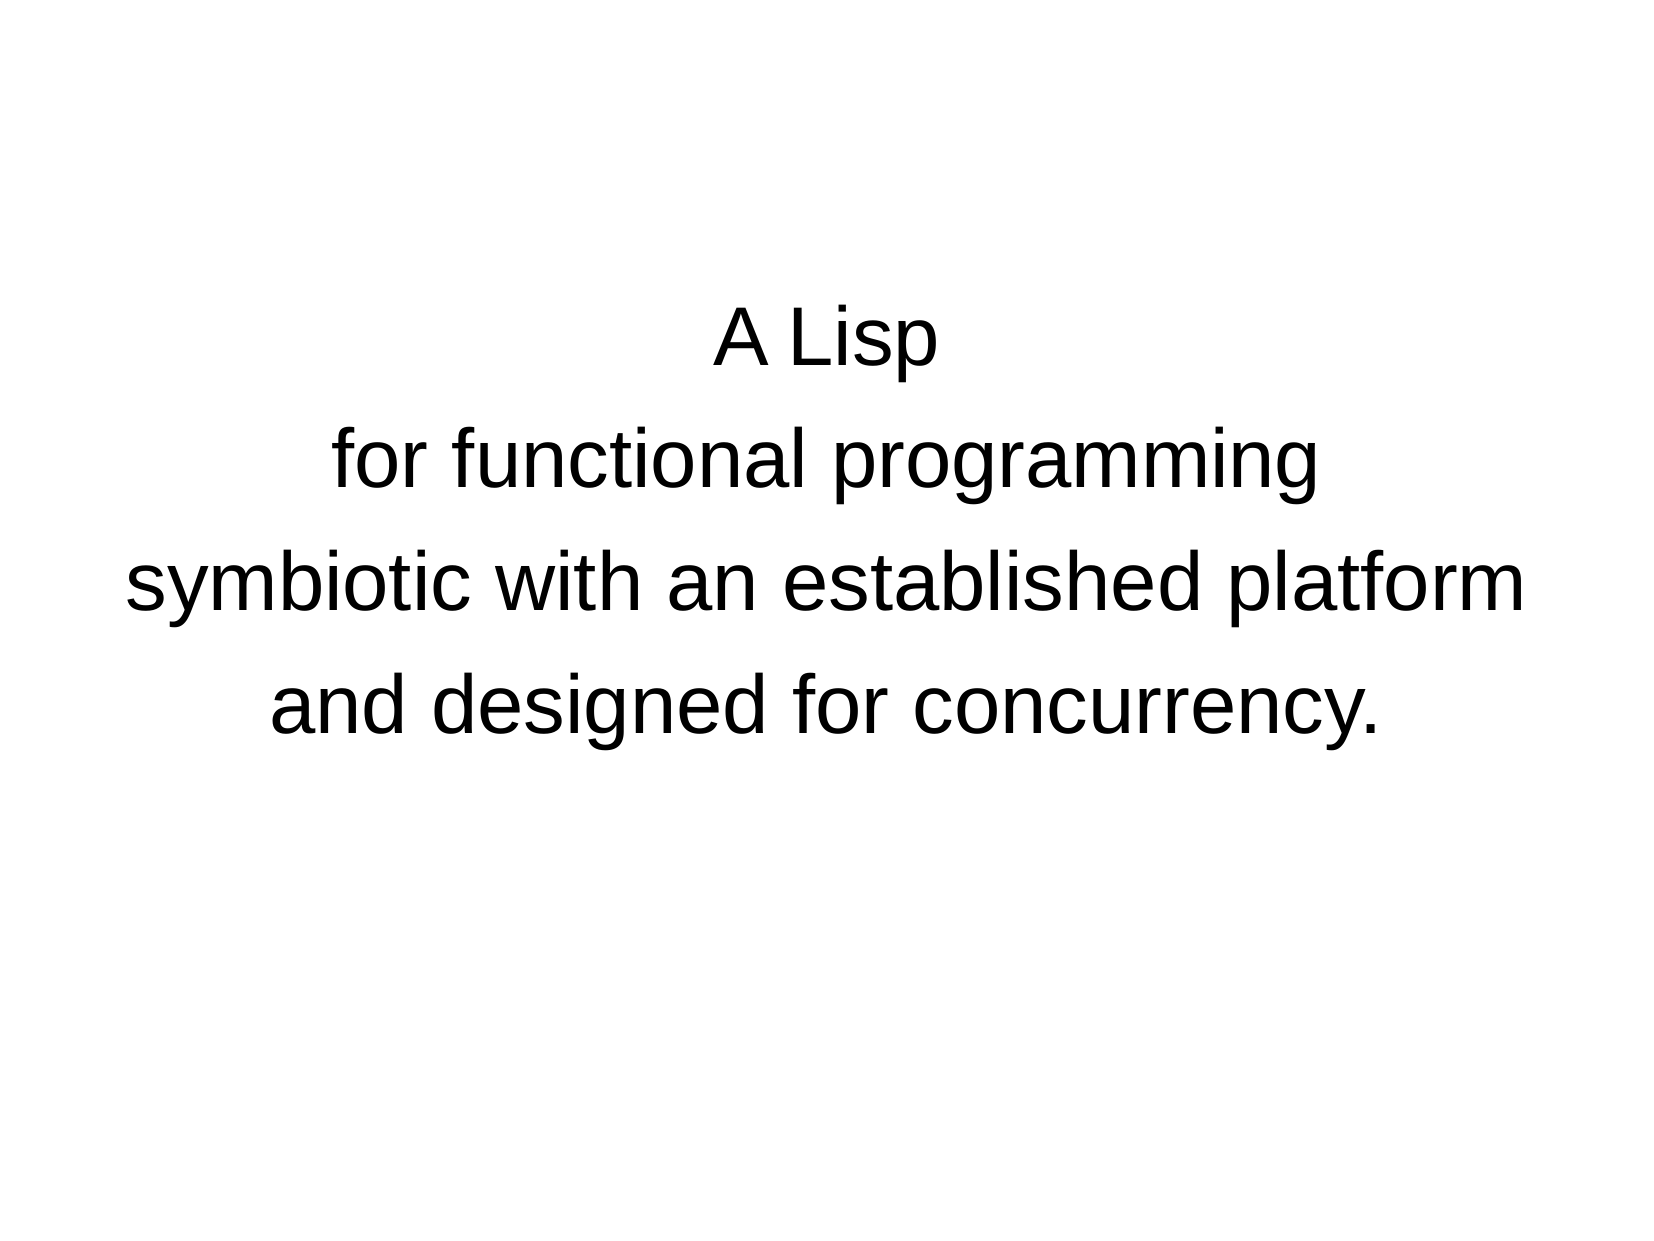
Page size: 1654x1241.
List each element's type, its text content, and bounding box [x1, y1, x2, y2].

list A Lisp for functional programming symbiotic with an established platform and designed for concurrency. [82, 290, 1571, 1010]
